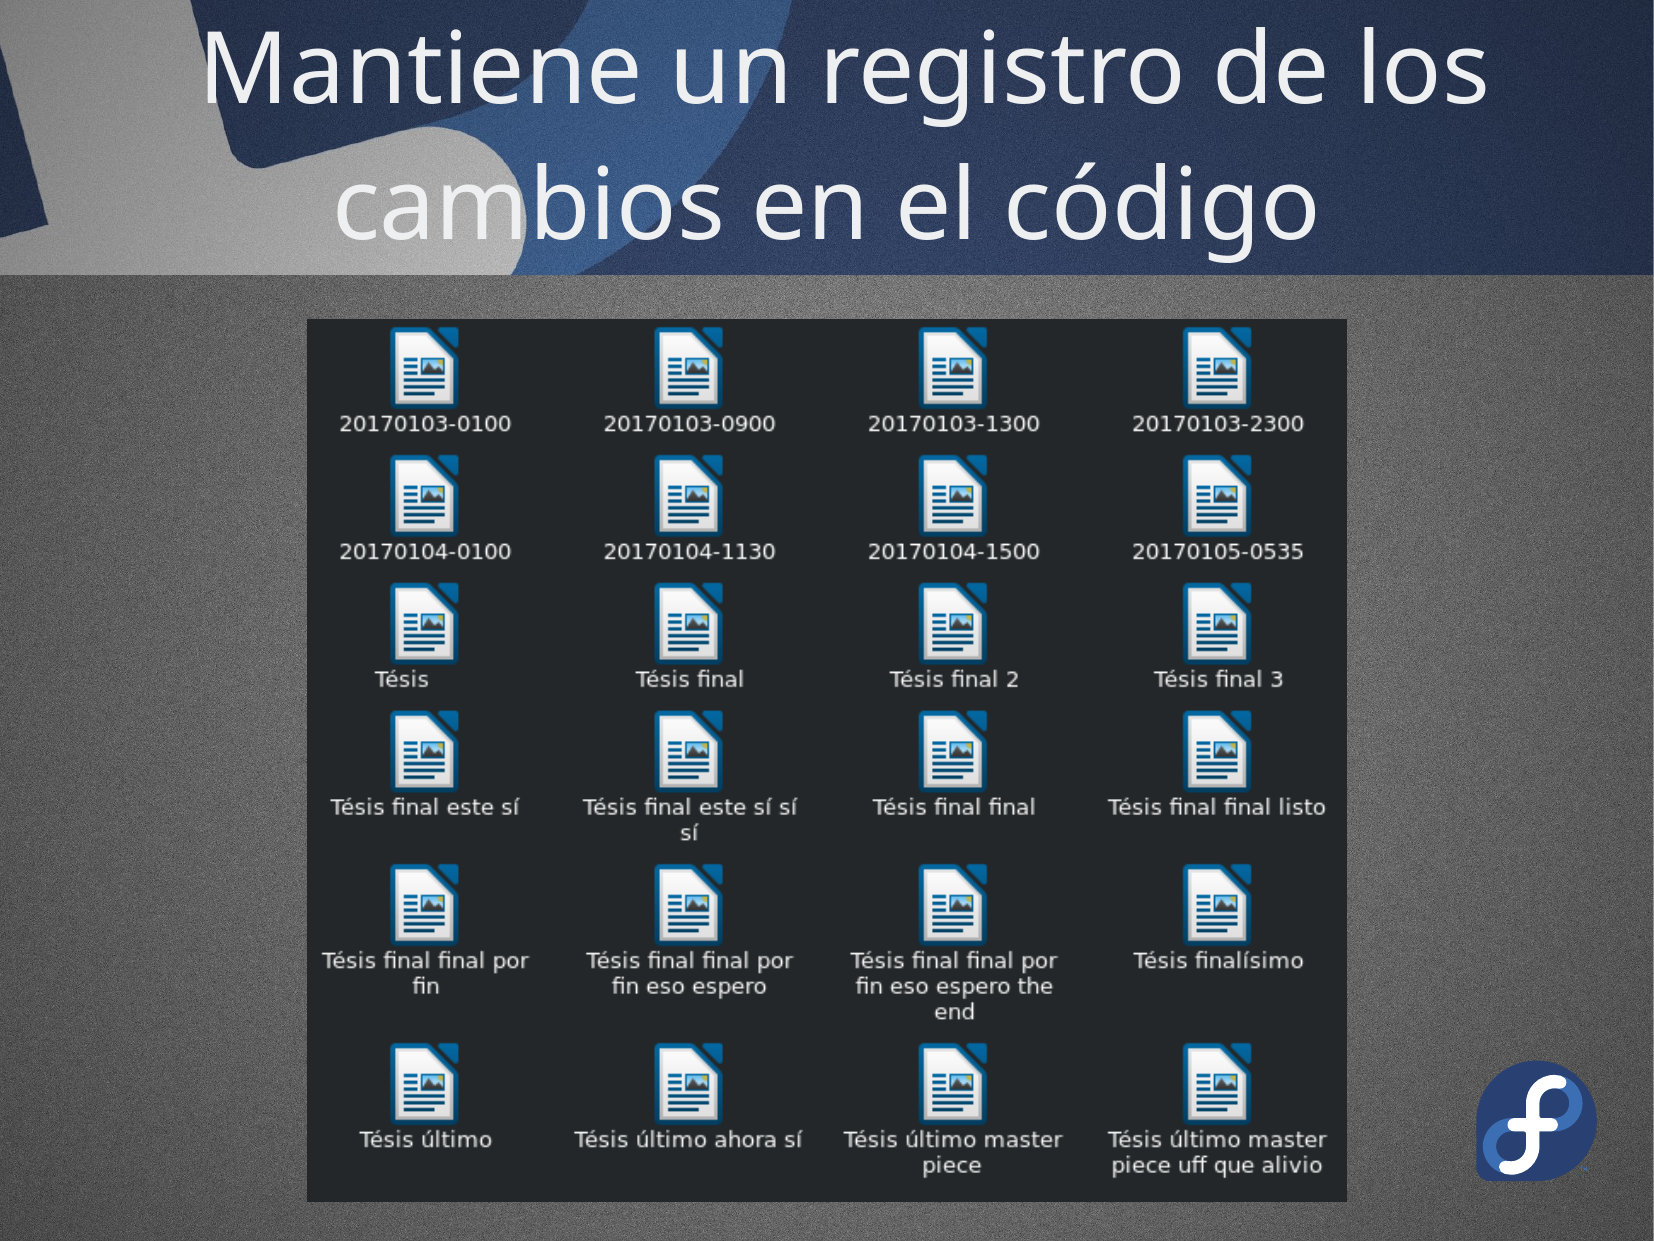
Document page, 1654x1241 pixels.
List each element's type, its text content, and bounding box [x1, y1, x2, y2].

title Mantiene un registro de los cambios en el código [88, 29, 1565, 237]
picture [0, 0, 1654, 1241]
